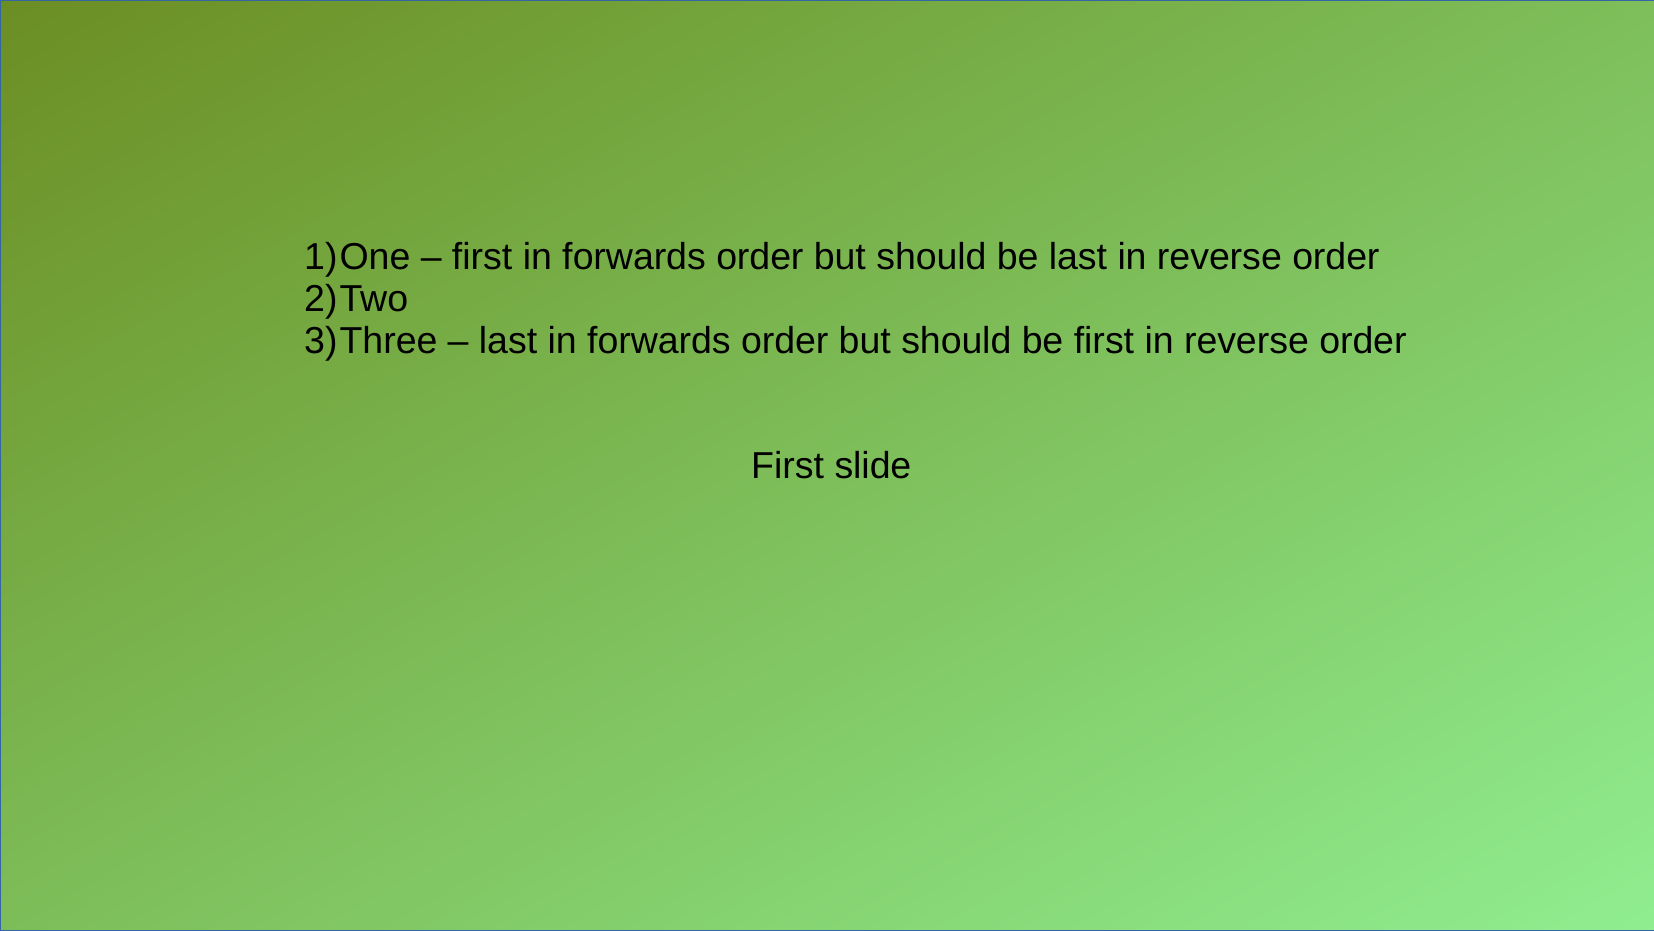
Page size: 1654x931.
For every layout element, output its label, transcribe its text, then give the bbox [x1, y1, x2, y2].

text_box First slide [0, 0, 1654, 931]
text_box One – first in forwards order but should be last in reverse order Two Three – last in forwards order but should be first in reverse order [289, 228, 1441, 412]
